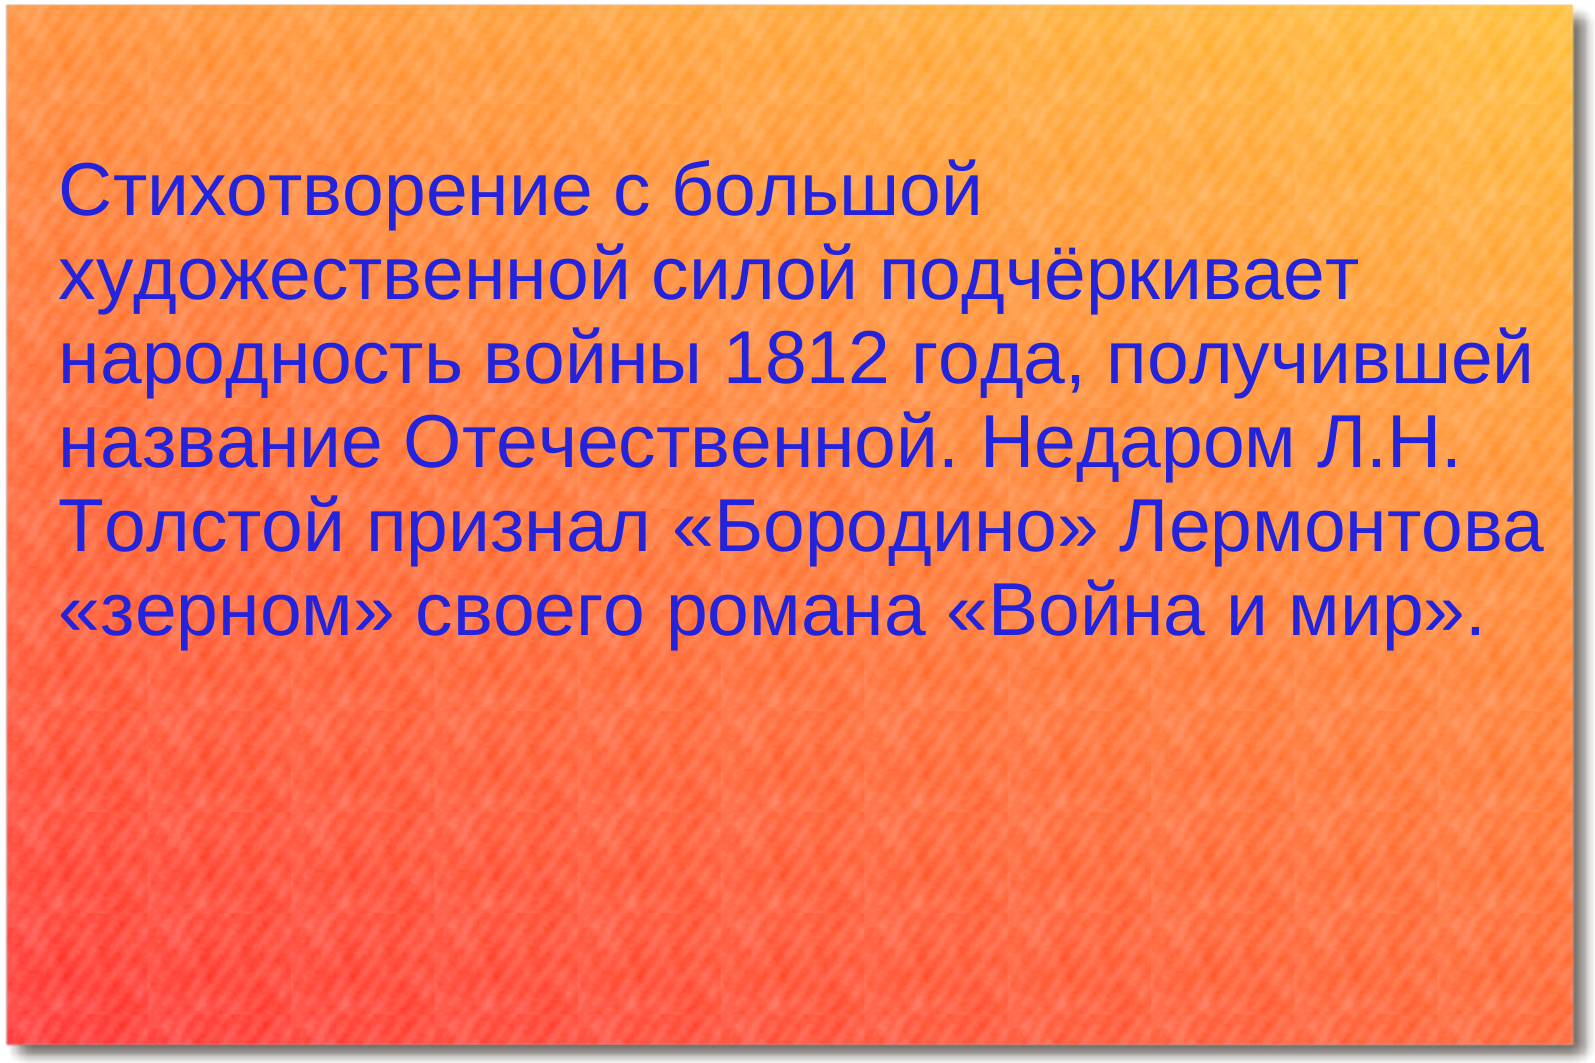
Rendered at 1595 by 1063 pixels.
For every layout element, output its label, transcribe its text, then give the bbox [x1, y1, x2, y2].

text_box Стихотворение с большой художественной силой подчёркивает народность войны 1812 года, получившей название Отечественной. Недаром Л.Н. Толстой признал «Бородино» Лермонтова «зерном» своего романа «Война и мир». [59, 147, 1553, 652]
picture [0, 0, 1595, 1063]
